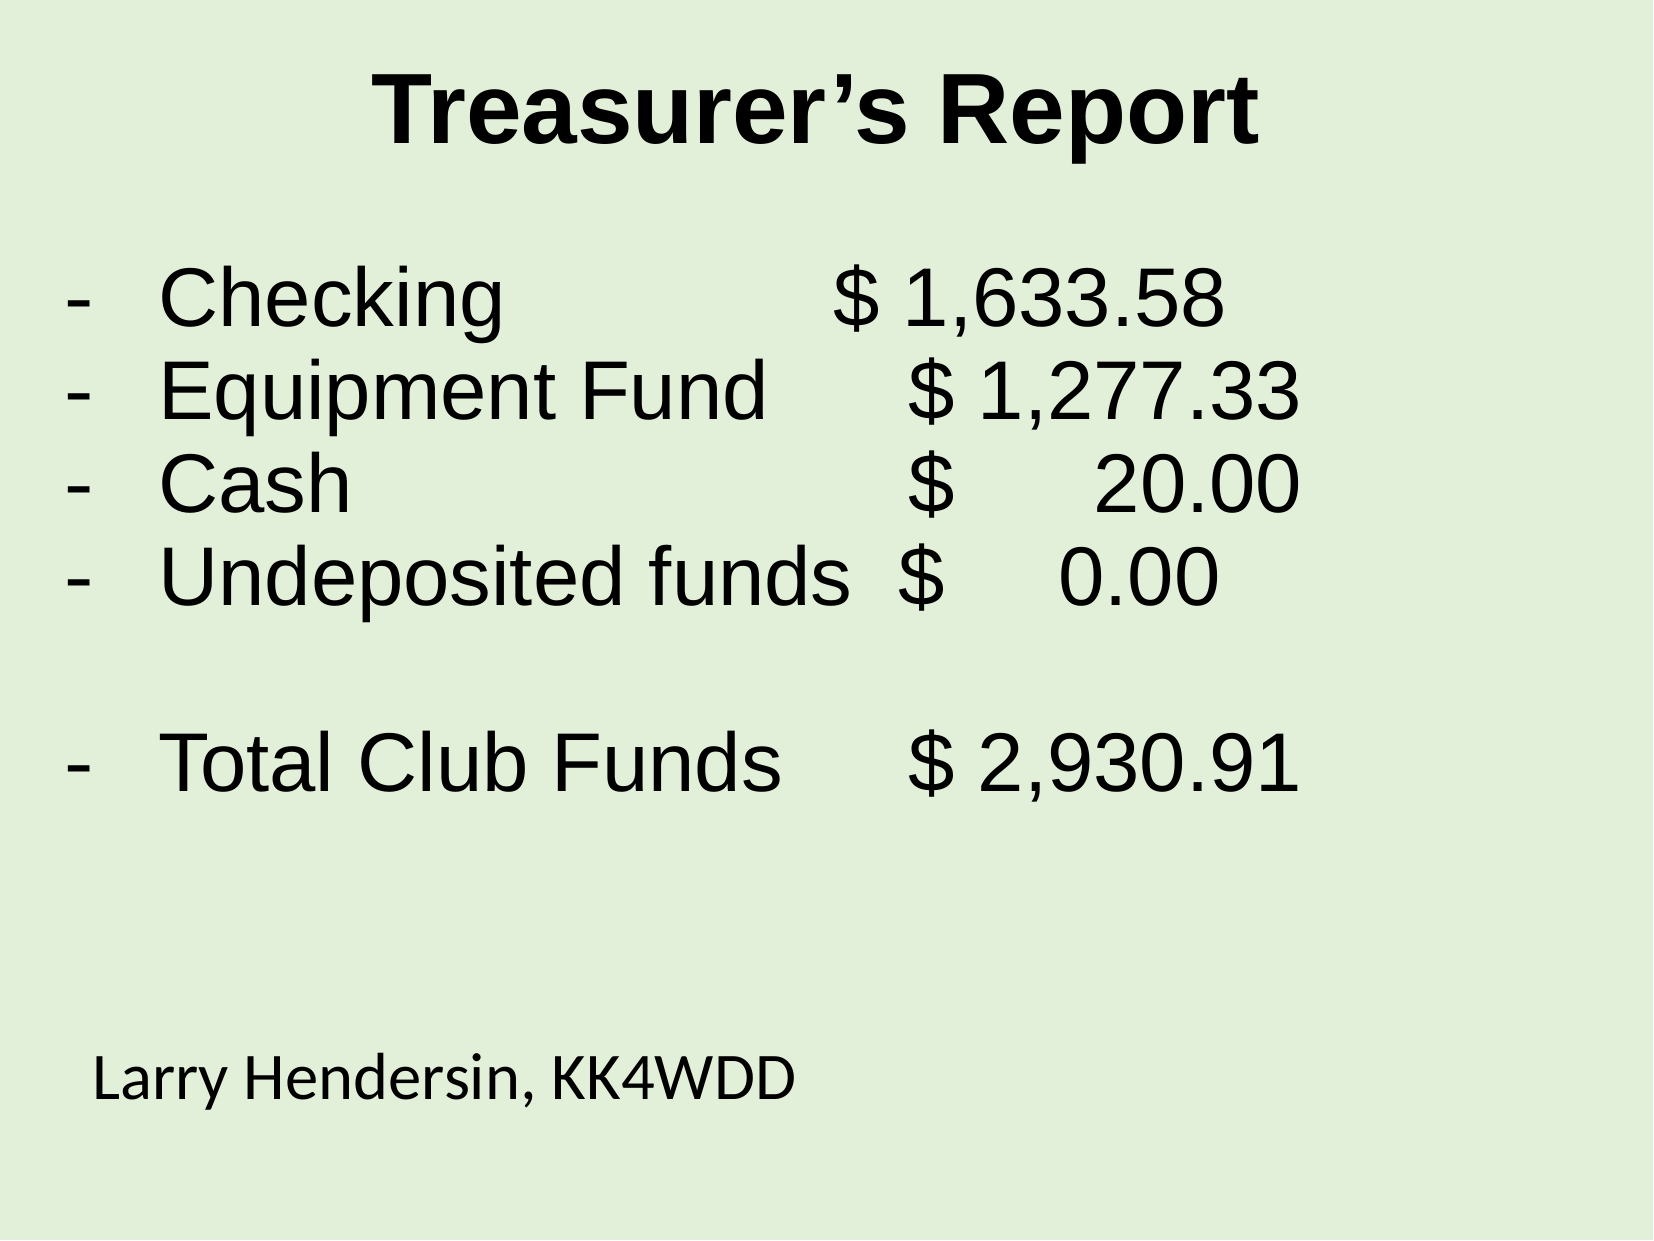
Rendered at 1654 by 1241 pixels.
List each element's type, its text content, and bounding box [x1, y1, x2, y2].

text_box Checking $ 1,633.58 Equipment Fund $ 1,277.33 Cash $ 20.00 Undeposited funds $ 0.00 Total Club Funds $ 2,930.91 [50, 245, 1654, 818]
text_box Larry Hendersin, KK4WDD [77, 1032, 1542, 1122]
title Treasurer’s Report [82, 49, 1550, 183]
